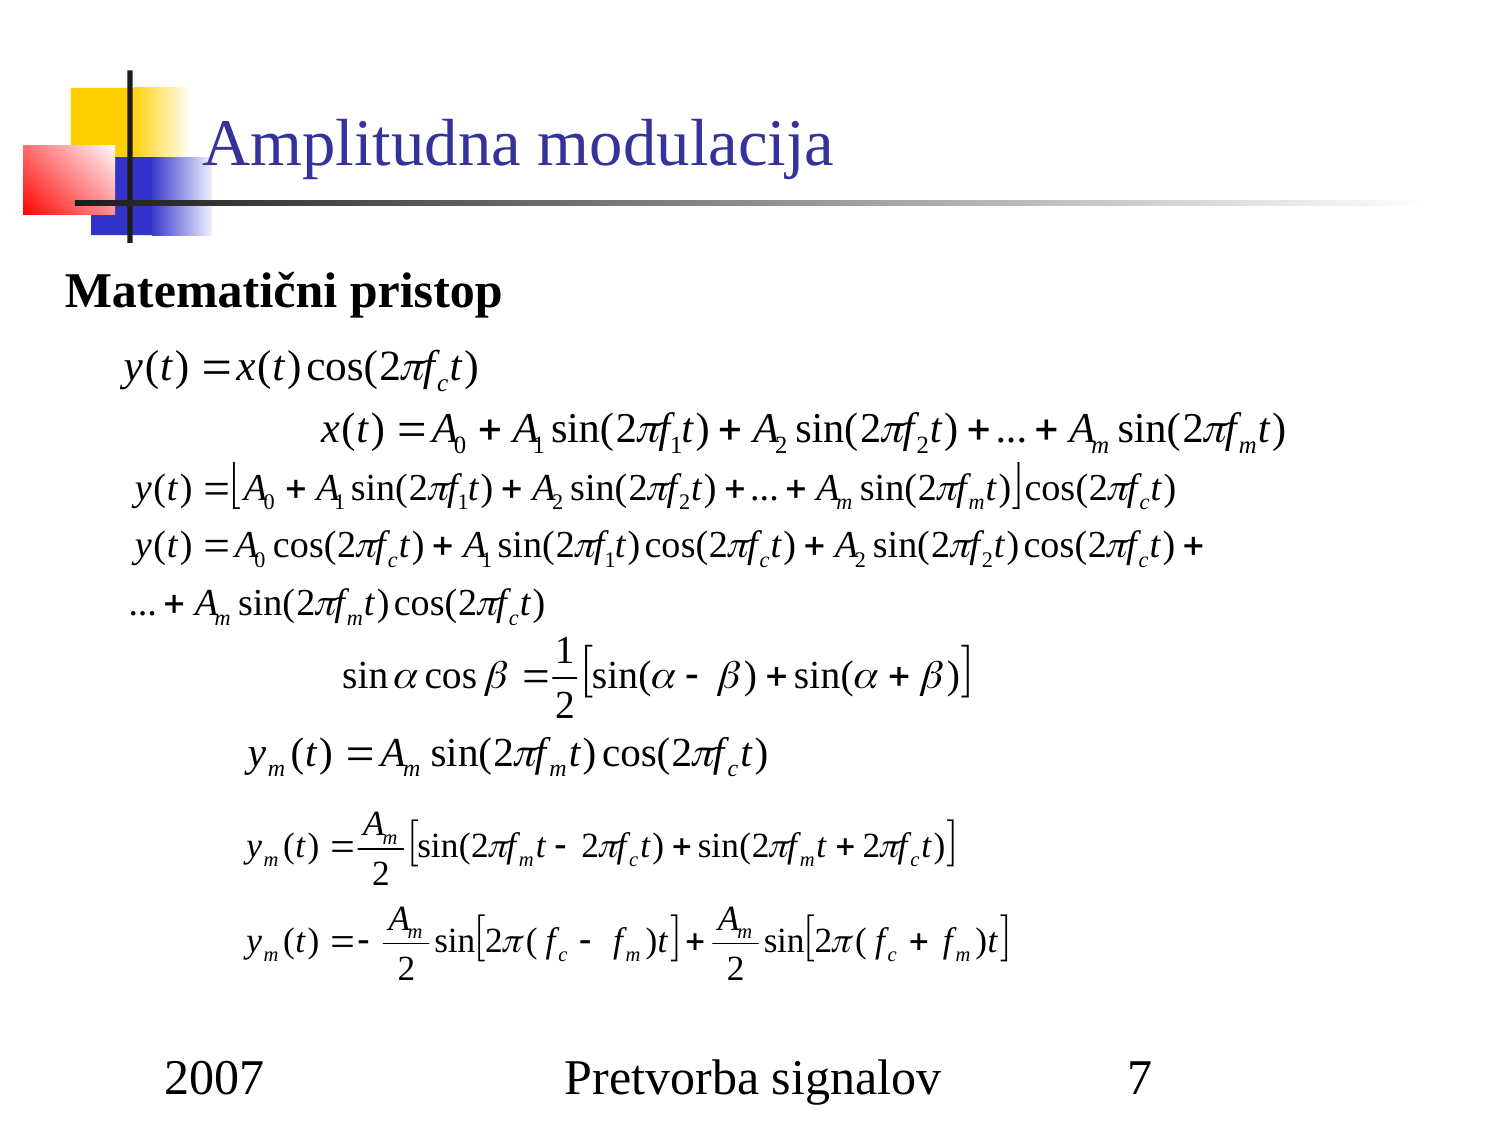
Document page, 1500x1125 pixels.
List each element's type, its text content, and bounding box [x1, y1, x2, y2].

list Matematični pristop [50, 249, 1469, 392]
chart [112, 337, 1294, 787]
title Amplitudna modulacija [187, 90, 1466, 187]
chart [237, 800, 1013, 989]
